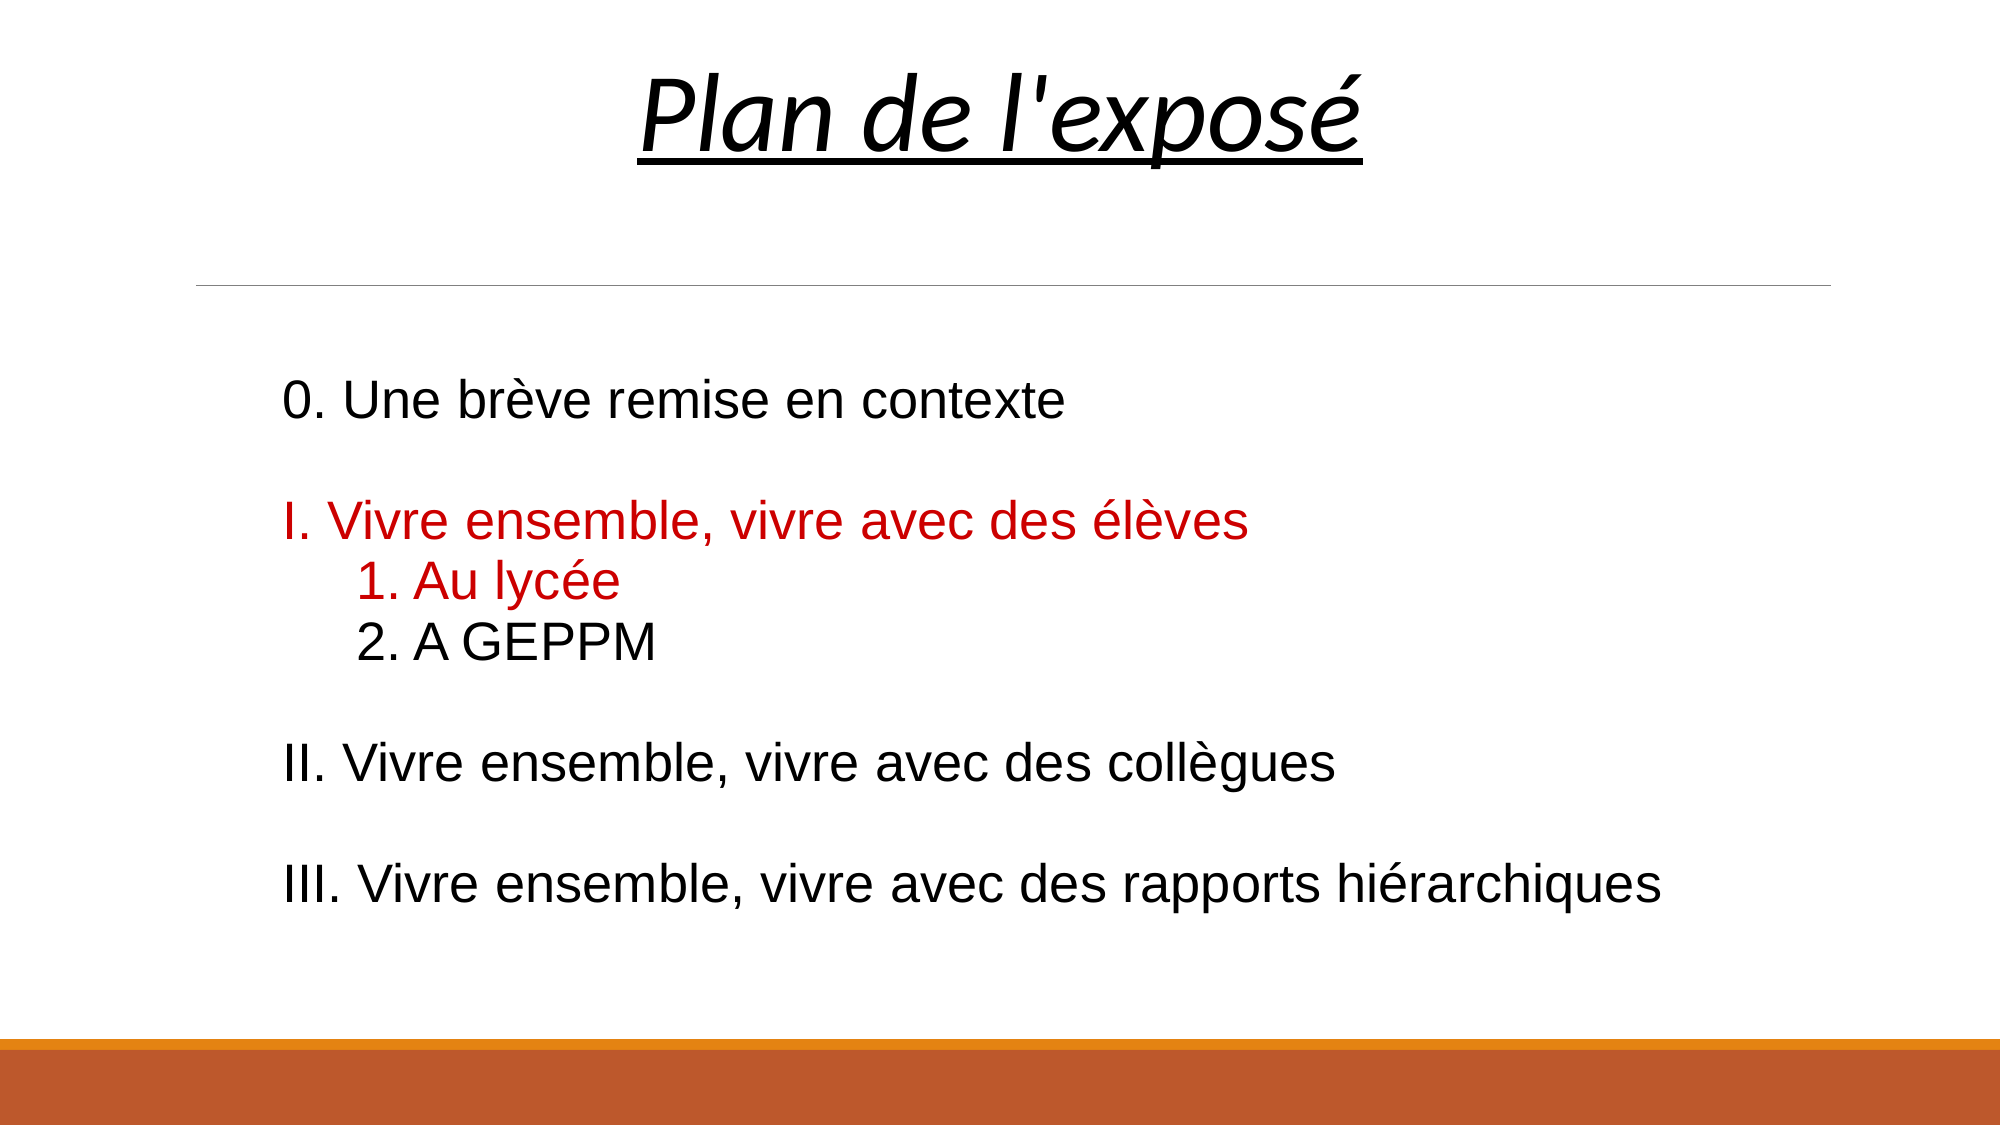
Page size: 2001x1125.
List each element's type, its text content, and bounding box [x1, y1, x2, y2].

text_box 0. Une brève remise en contexte I. Vivre ensemble, vivre avec des élèves 1. Au lycée 2. A GEPPM II. Vivre ensemble, vivre avec des collègues III. Vivre ensemble, vivre avec des rapports hiérarchiques [267, 361, 1733, 922]
text_box Plan de l'exposé [190, 59, 1810, 212]
